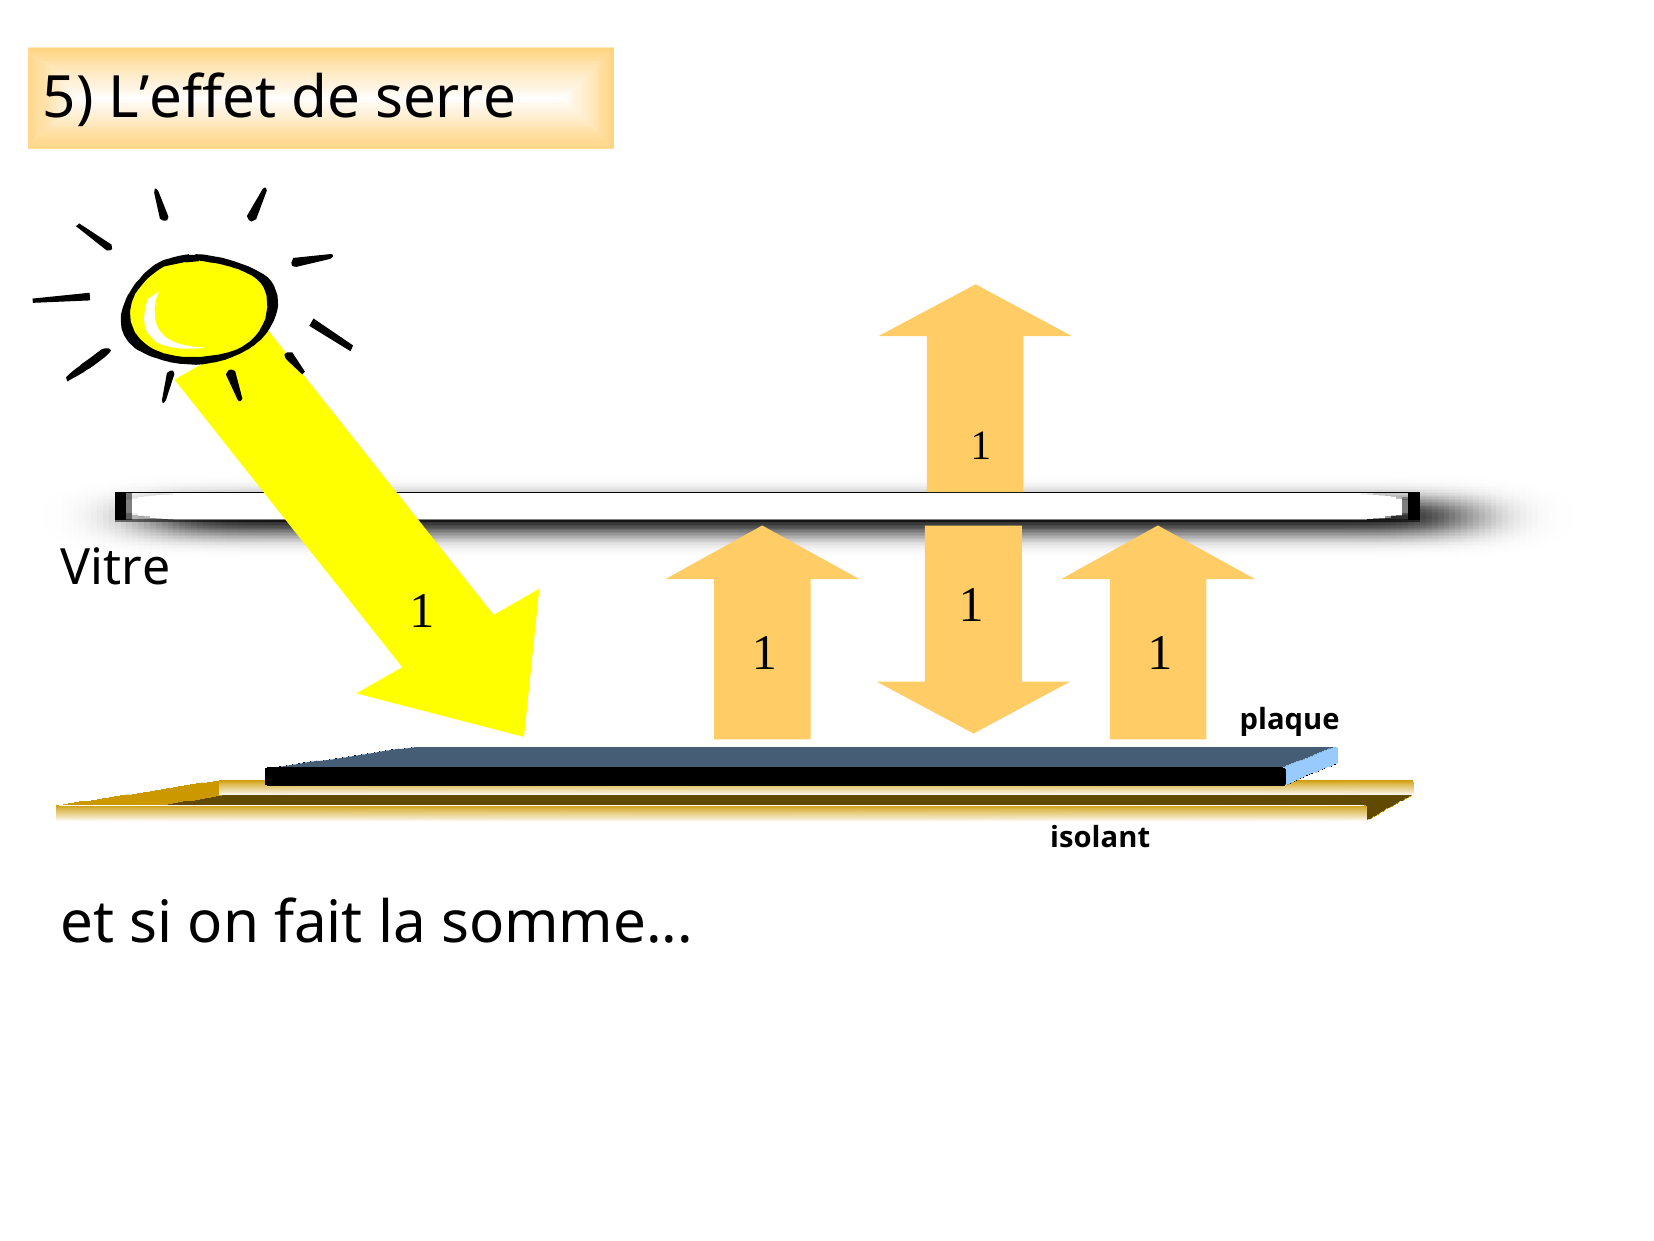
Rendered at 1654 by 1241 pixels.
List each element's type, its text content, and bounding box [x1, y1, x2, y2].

text_box [291, 254, 333, 267]
text_box [28, 47, 615, 149]
picture [44, 737, 1429, 832]
text_box plaque [1224, 690, 1477, 766]
text_box isolant [1035, 808, 1288, 873]
text_box 1 [970, 416, 1046, 474]
text_box 1 [958, 569, 1034, 640]
text_box 5) L’effet de serre [28, 48, 613, 149]
picture [382, 472, 1591, 564]
text_box 1 [409, 575, 445, 645]
text_box [76, 223, 113, 251]
text_box 1 [751, 616, 787, 687]
text_box [32, 292, 91, 303]
text_box [878, 284, 1073, 493]
text_box et si on fait la somme... [45, 873, 1597, 1190]
picture [27, 472, 319, 564]
text_box [1061, 525, 1255, 740]
text_box [665, 525, 860, 740]
text_box [66, 348, 112, 382]
text_box [120, 254, 540, 737]
text_box 1 [1147, 616, 1183, 687]
text_box [309, 318, 354, 352]
text_box [154, 188, 169, 221]
text_box Vitre [45, 523, 209, 566]
text_box [876, 525, 1071, 734]
text_box [246, 187, 267, 222]
